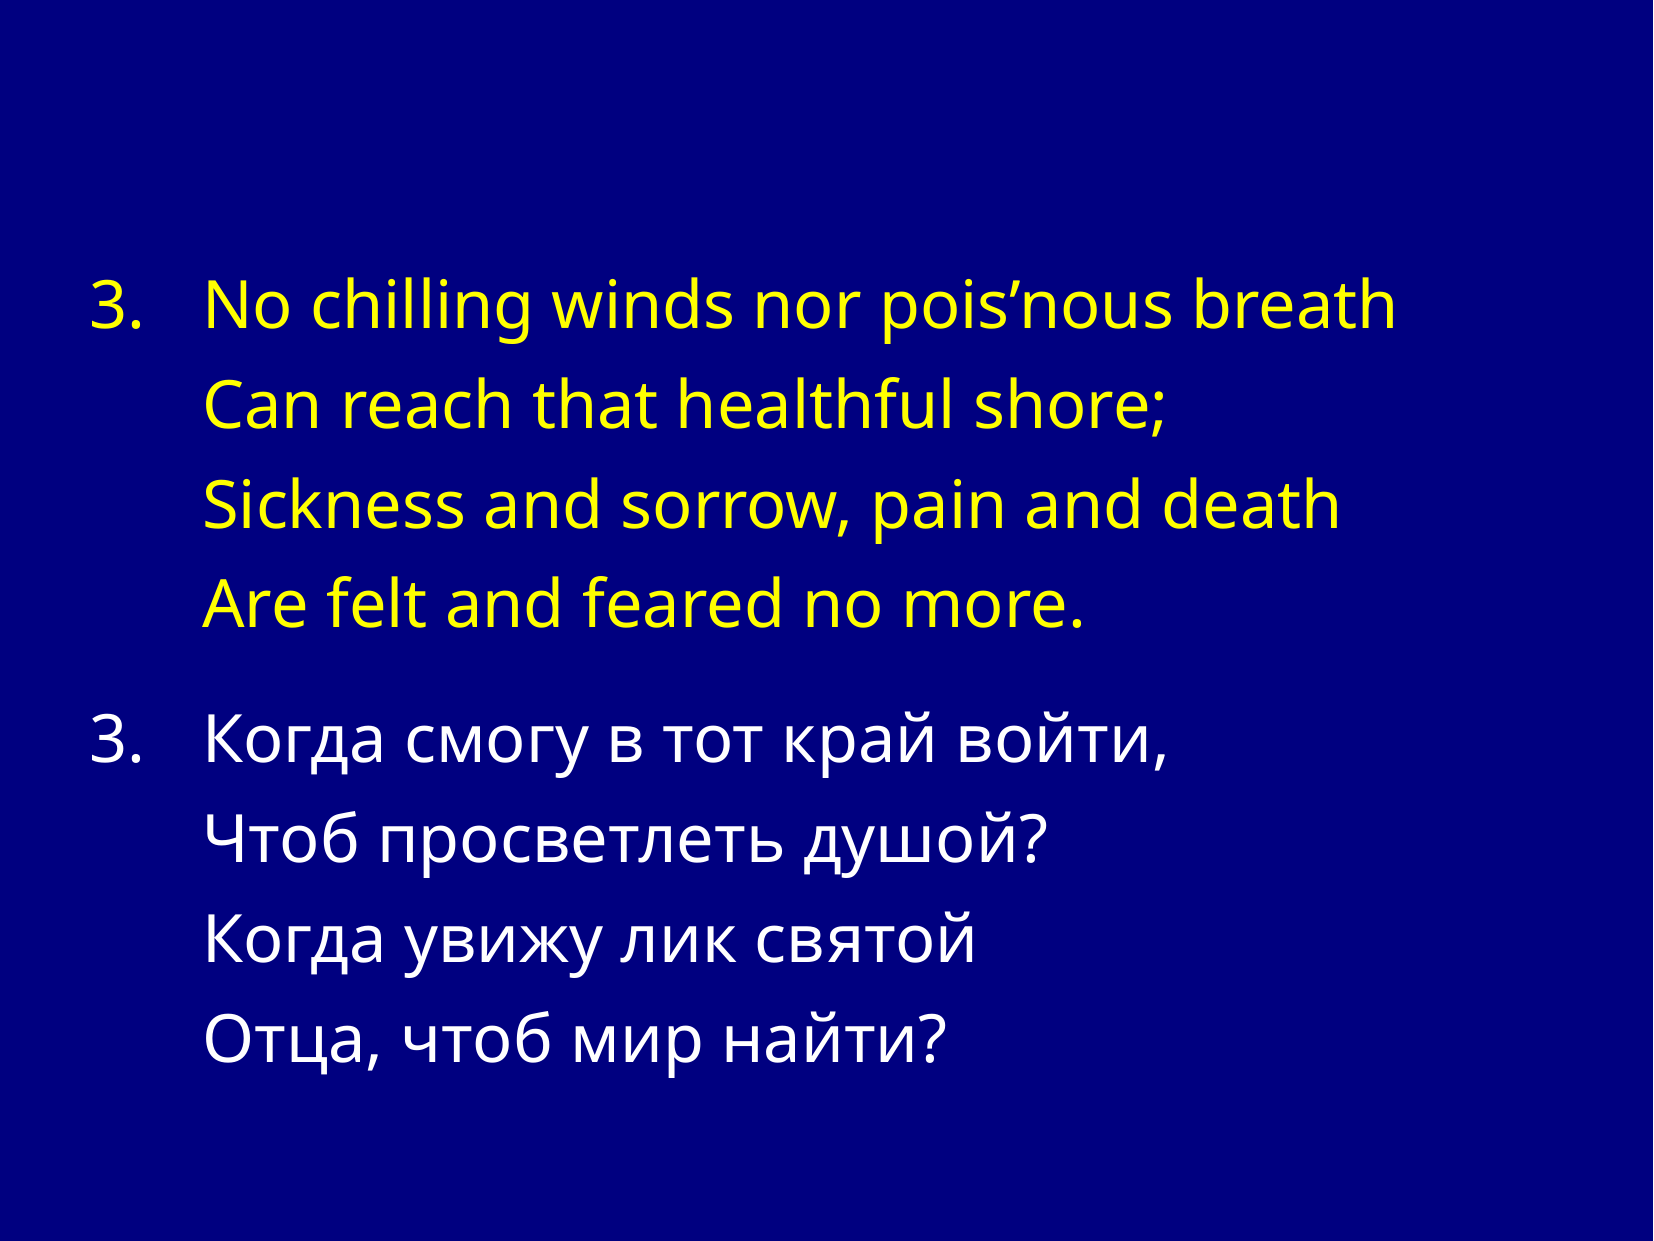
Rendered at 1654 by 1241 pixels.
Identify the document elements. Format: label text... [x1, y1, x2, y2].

text_box 3. No chilling winds nor pois’nous breath Can reach that healthful shore; Sickness and sorrow, pain and death Are felt and feared no more. [75, 150, 1576, 638]
text_box 3. Когда смогу в тот край войти, Чтоб просветлеть душой? Когда увижу лик святой Отца, чтоб мир найти? [75, 675, 1576, 1163]
